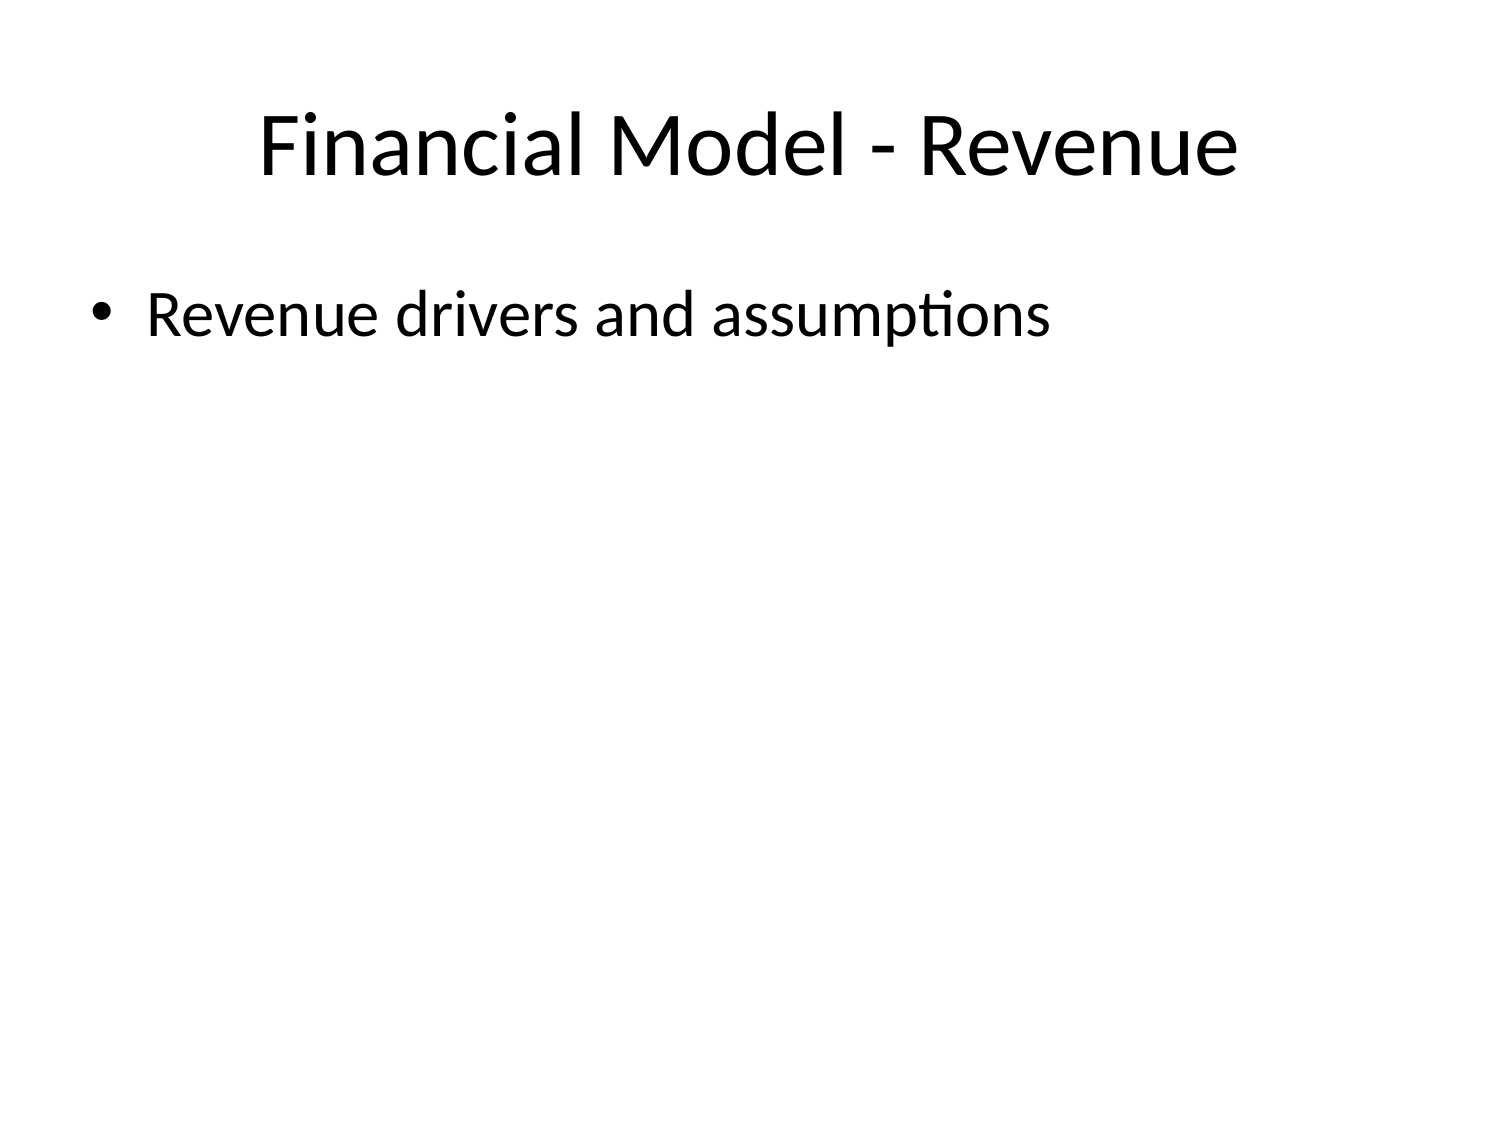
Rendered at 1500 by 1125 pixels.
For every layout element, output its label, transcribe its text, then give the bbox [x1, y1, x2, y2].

title Financial Model - Revenue [75, 45, 1425, 233]
list Revenue drivers and assumptions [75, 262, 1425, 1005]
